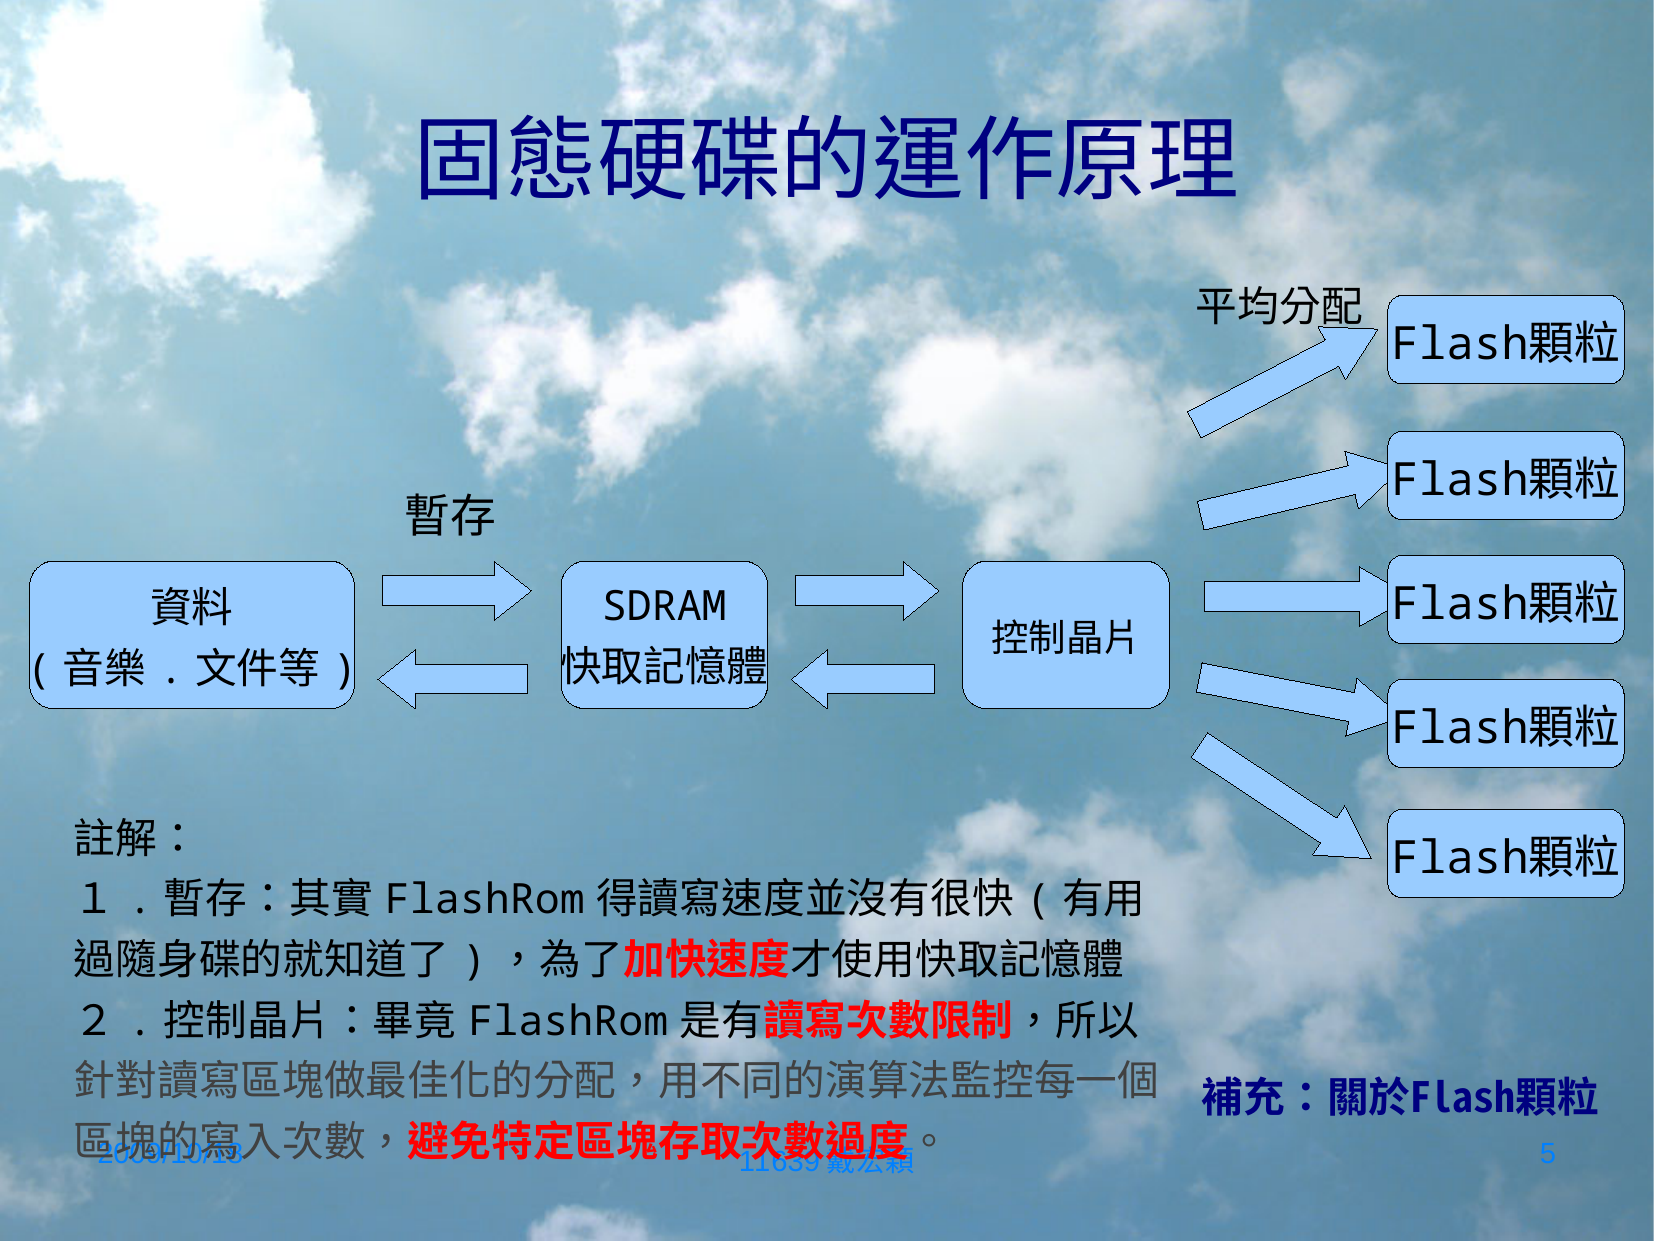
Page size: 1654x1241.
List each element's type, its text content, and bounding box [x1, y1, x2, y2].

text_box Flash顆粒 [1387, 555, 1625, 644]
text_box 控制晶片 [962, 561, 1170, 709]
text_box [1196, 662, 1387, 737]
text_box [382, 561, 532, 621]
text_box [1197, 451, 1387, 530]
title 固態硬碟的運作原理 [82, 49, 1571, 257]
text_box 暫存 [389, 472, 567, 543]
text_box Flash顆粒 [1387, 295, 1625, 384]
text_box 資料 (音樂.文件等) [29, 561, 355, 709]
text_box [791, 649, 935, 709]
text_box [1191, 732, 1372, 859]
text_box [377, 649, 528, 709]
text_box [795, 561, 939, 621]
text_box 平均分配 [1181, 265, 1447, 331]
text_box 補充：關於Flash顆粒 [1187, 1057, 1654, 1182]
text_box Flash顆粒 [1387, 809, 1625, 898]
picture [0, 0, 1654, 1241]
text_box 註解： １.暫存：其實FlashRom得讀寫速度並沒有很快(有用過隨身碟的就知道了)，為了加快速度才使用快取記憶體 ２.控制晶片：畢竟FlashRom是有讀寫次數限制，所以針對讀寫區塊做最佳化的分配，用不同的演算法監控每一個區塊的寫入次數，避免特定區塊存取次數過度。 [59, 797, 1182, 1113]
text_box Flash顆粒 [1387, 679, 1625, 768]
text_box [1187, 331, 1377, 438]
text_box [1204, 566, 1387, 627]
text_box Flash顆粒 [1387, 431, 1625, 520]
text_box SDRAM 快取記憶體 [561, 561, 768, 709]
